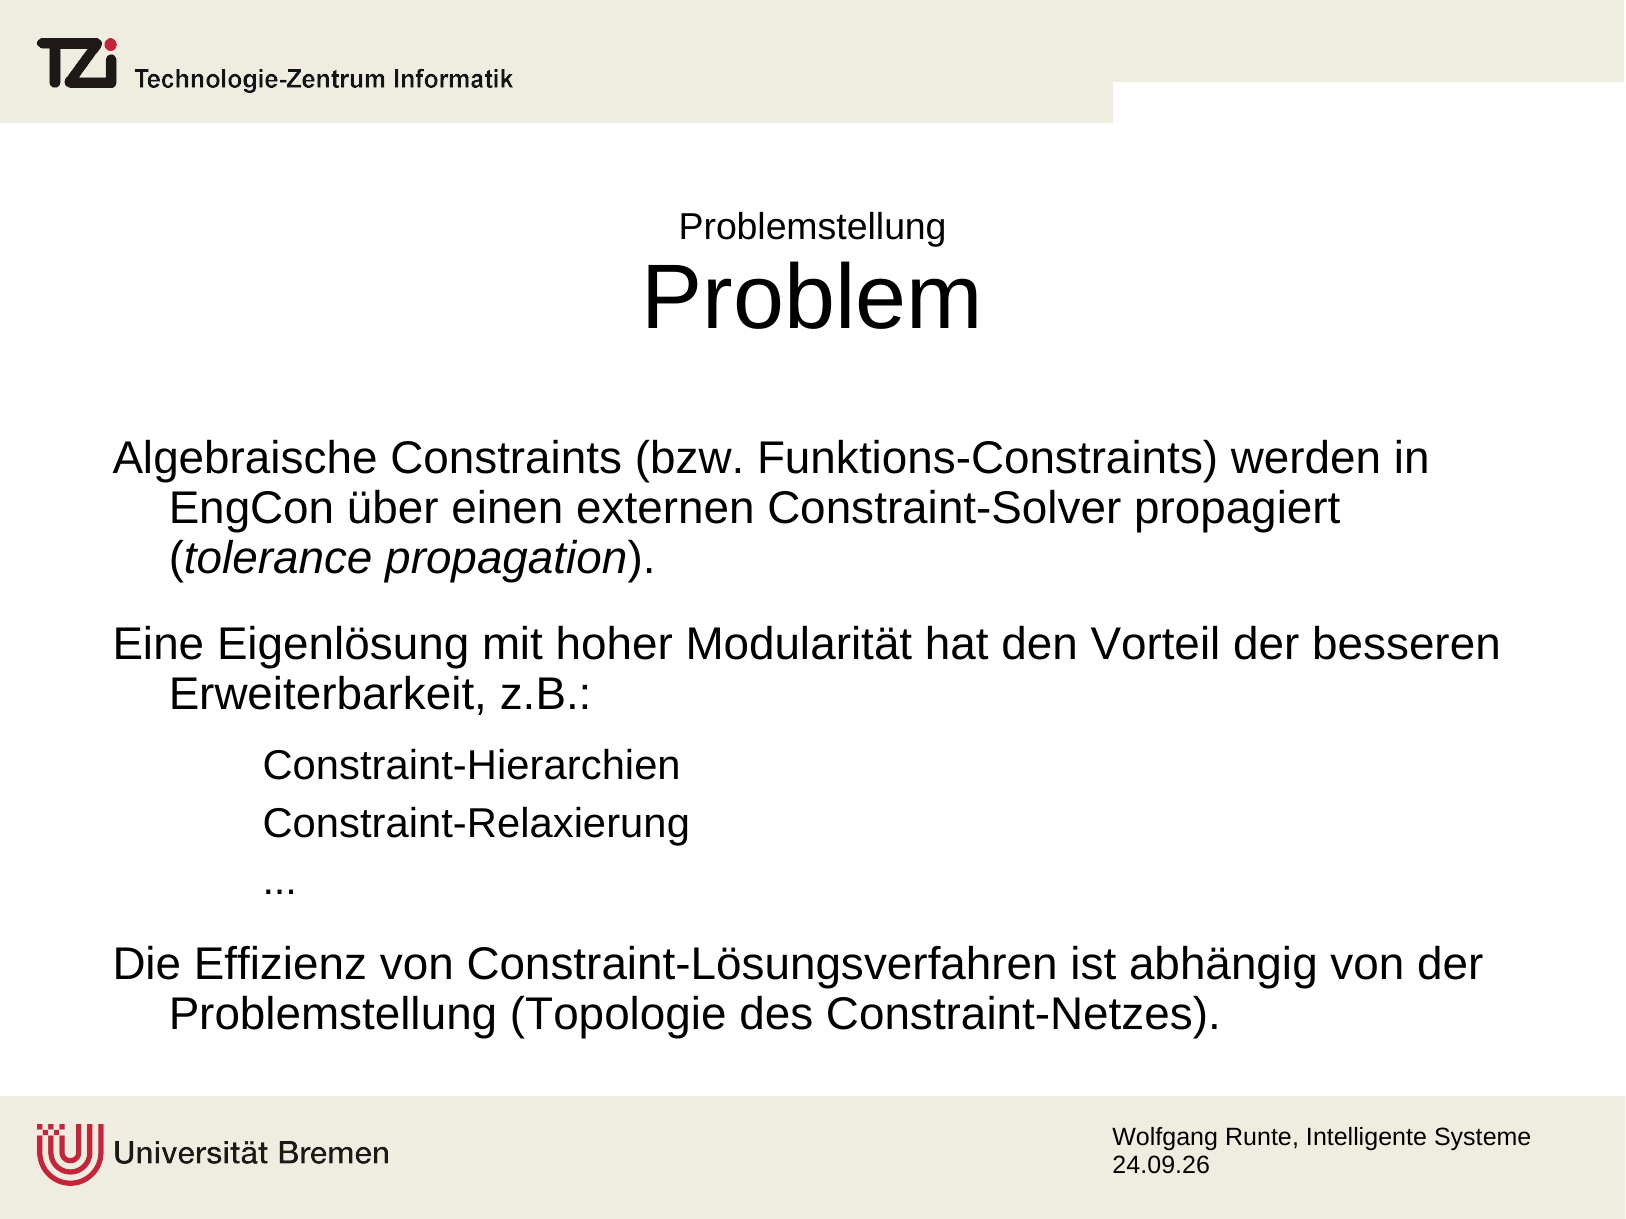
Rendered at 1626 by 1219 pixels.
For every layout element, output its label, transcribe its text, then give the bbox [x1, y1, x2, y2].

list Algebraische Constraints (bzw. Funktions-Constraints) werden in EngCon über einen externen Constraint-Solver propagiert (tolerance propagation). Eine Eigenlösung mit hoher Modularität hat den Vorteil der besseren Erweiterbarkeit, z.B.: Constraint-Hierarchien Constraint-Relaxierung ... Die Effizienz von Constraint-Lösungsverfahren ist abhängig von der Problemstellung (Topologie des Constraint-Netzes). [112, 433, 1513, 1070]
picture [37, 38, 513, 93]
title Problemstellung Problem [112, 162, 1513, 393]
picture [37, 1124, 388, 1186]
